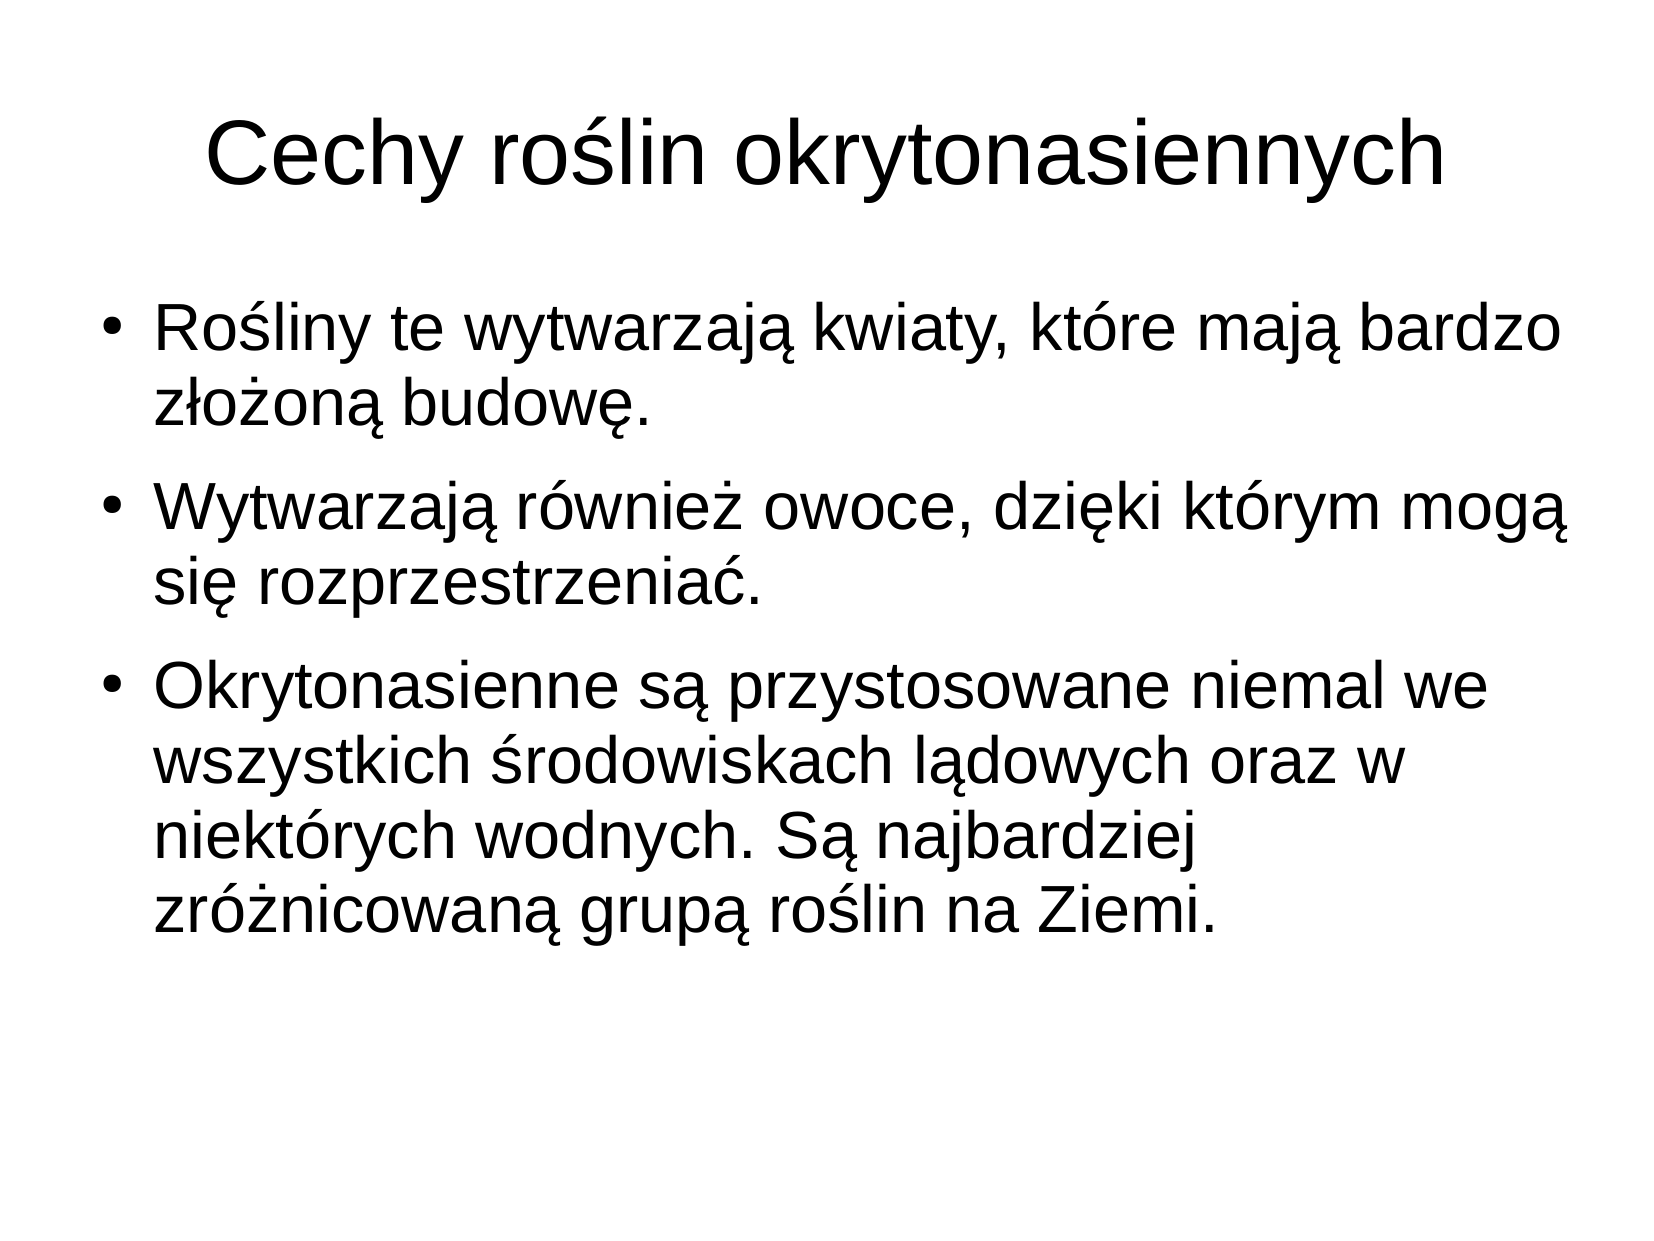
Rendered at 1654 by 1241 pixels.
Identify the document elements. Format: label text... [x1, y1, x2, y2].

list Rośliny te wytwarzają kwiaty, które mają bardzo złożoną budowę. Wytwarzają również owoce, dzięki którym mogą się rozprzestrzeniać. Okrytonasienne są przystosowane niemal we wszystkich środowiskach lądowych oraz w niektórych wodnych. Są najbardziej zróżnicowaną grupą roślin na Ziemi. [82, 290, 1571, 1109]
title Cechy roślin okrytonasiennych [82, 49, 1571, 257]
